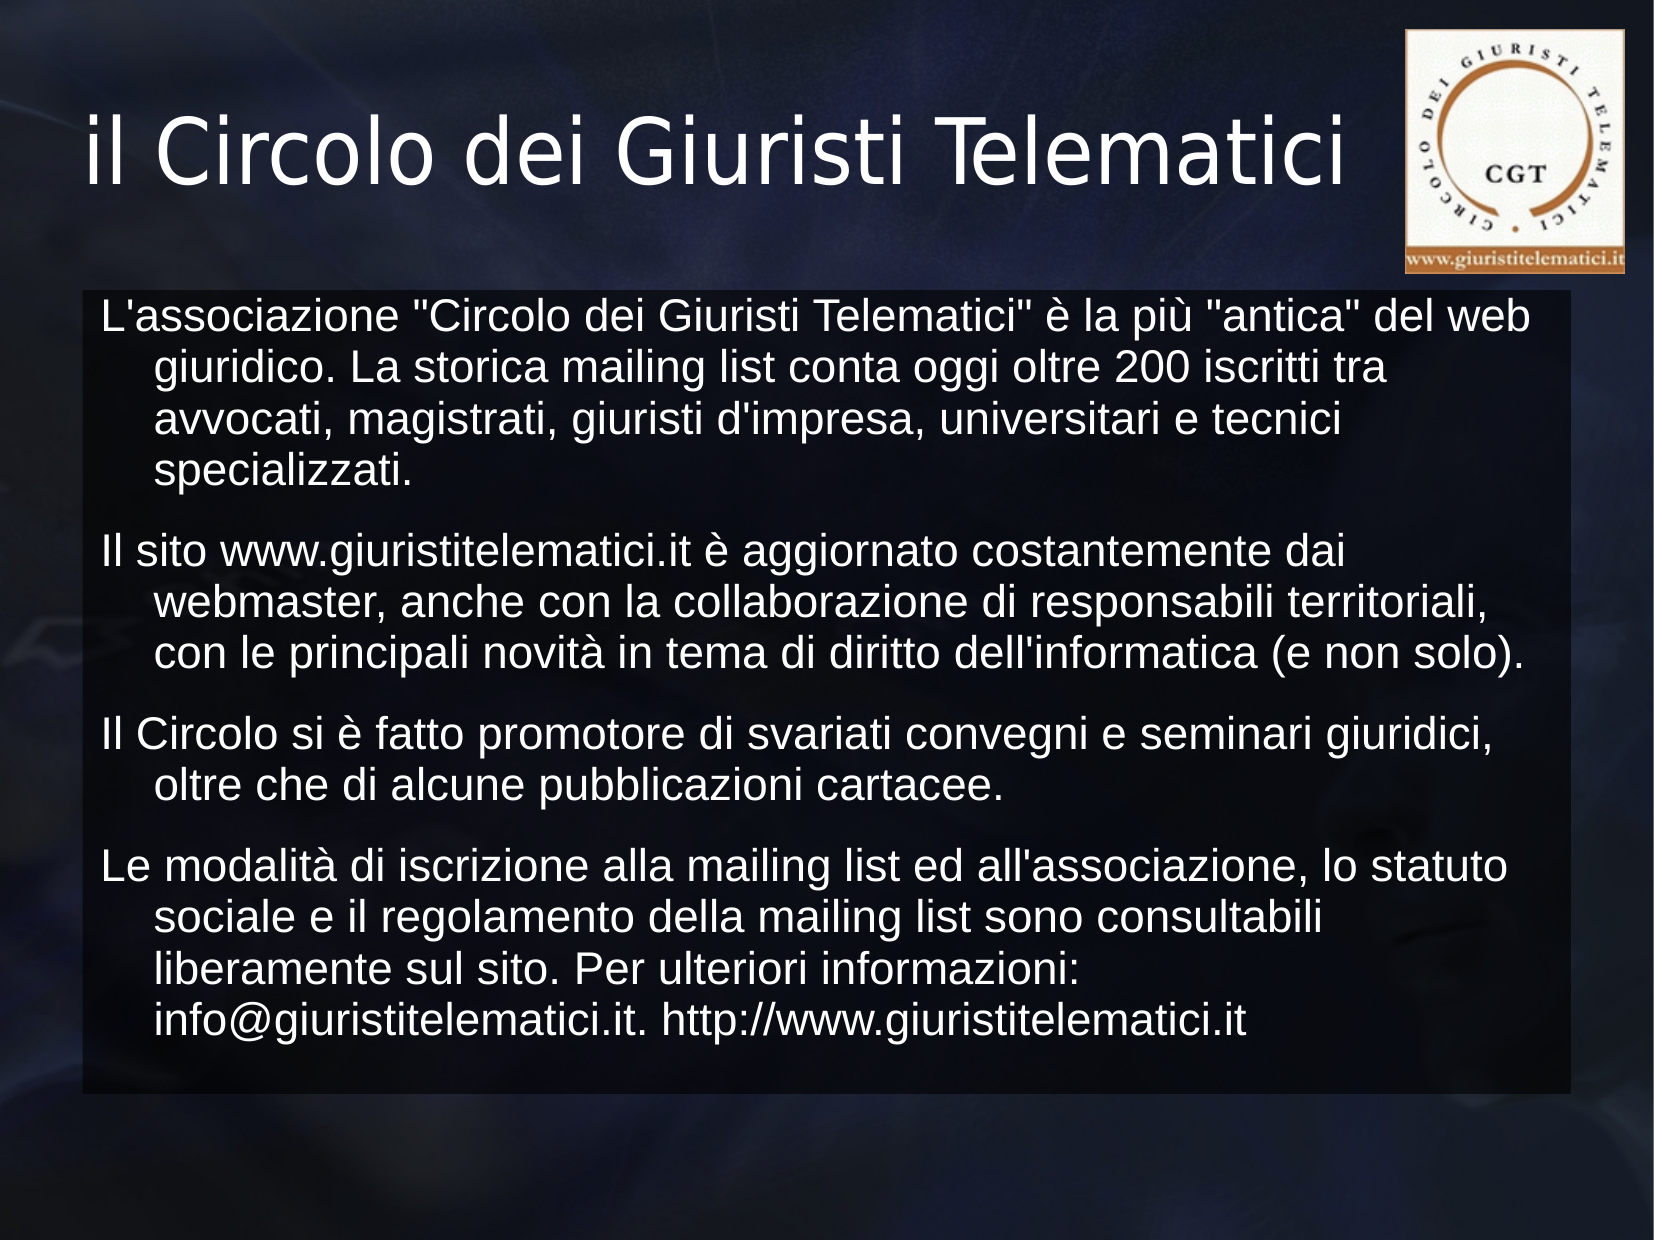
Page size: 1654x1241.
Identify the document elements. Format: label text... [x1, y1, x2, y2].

list L'associazione "Circolo dei Giuristi Telematici" è la più "antica" del web giuridico. La storica mailing list conta oggi oltre 200 iscritti tra avvocati, magistrati, giuristi d'impresa, universitari e tecnici specializzati. Il sito www.giuristitelematici.it è aggiornato costantemente dai webmaster, anche con la collaborazione di responsabili territoriali, con le principali novità in tema di diritto dell'informatica (e non solo). Il Circolo si è fatto promotore di svariati convegni e seminari giuridici, oltre che di alcune pubblicazioni cartacee. Le modalità di iscrizione alla mailing list ed all'associazione, lo statuto sociale e il regolamento della mailing list sono consultabili liberamente sul sito. Per ulteriori informazioni: info@giuristitelematici.it. http://www.giuristitelematici.it [82, 290, 1571, 1094]
picture [0, 0, 1654, 1240]
title il Circolo dei Giuristi Telematici [82, 49, 1405, 257]
